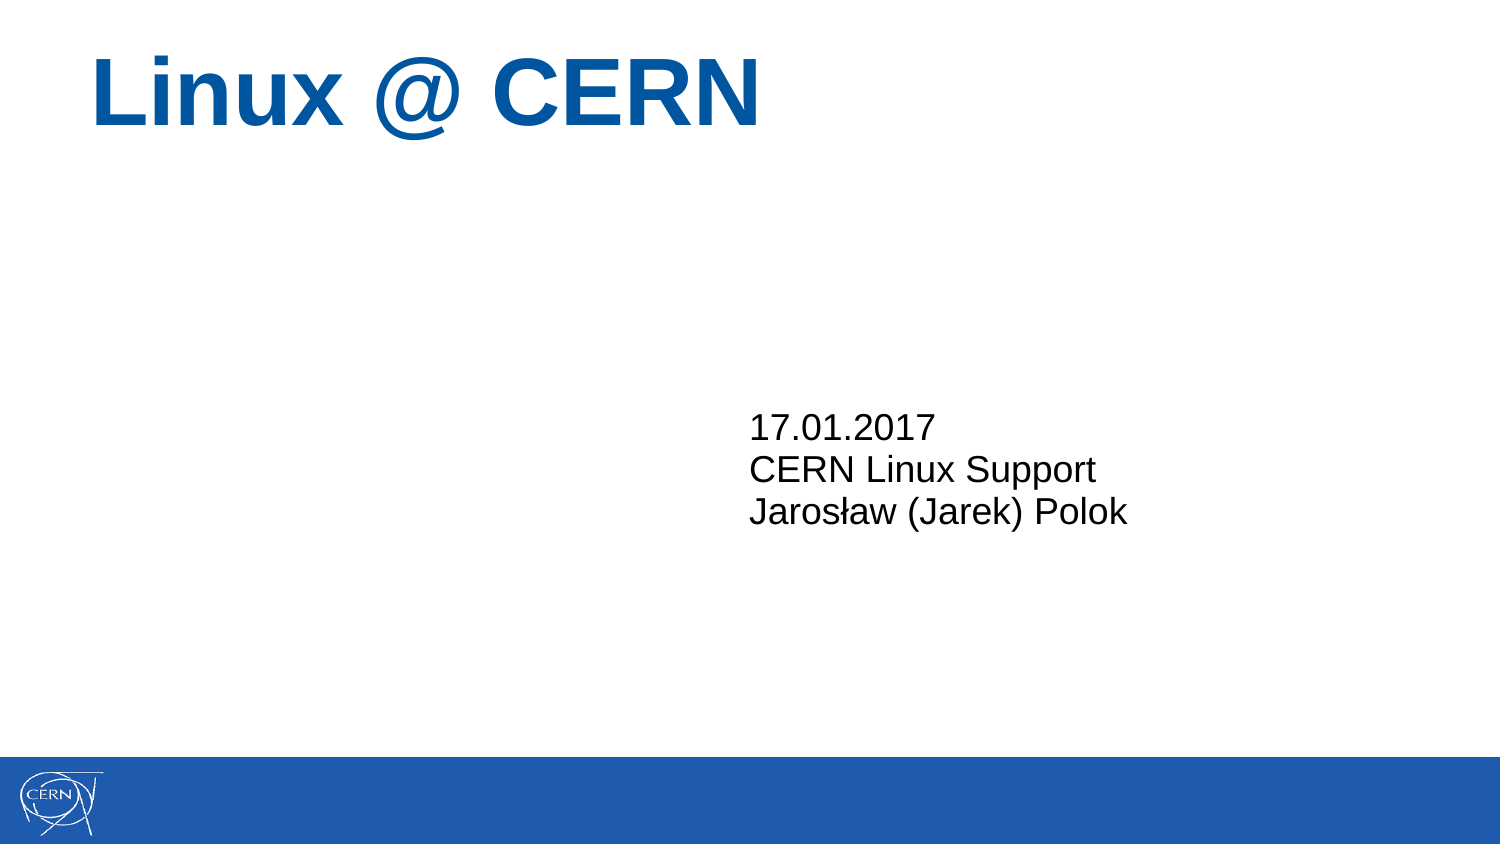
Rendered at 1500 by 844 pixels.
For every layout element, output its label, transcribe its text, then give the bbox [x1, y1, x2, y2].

picture [0, 757, 1500, 844]
title Linux @ CERN [75, 28, 1425, 145]
text_box 17.01.2017 CERN Linux Support Jarosław (Jarek) Polok [734, 399, 1336, 541]
subtitle [75, 163, 1425, 738]
